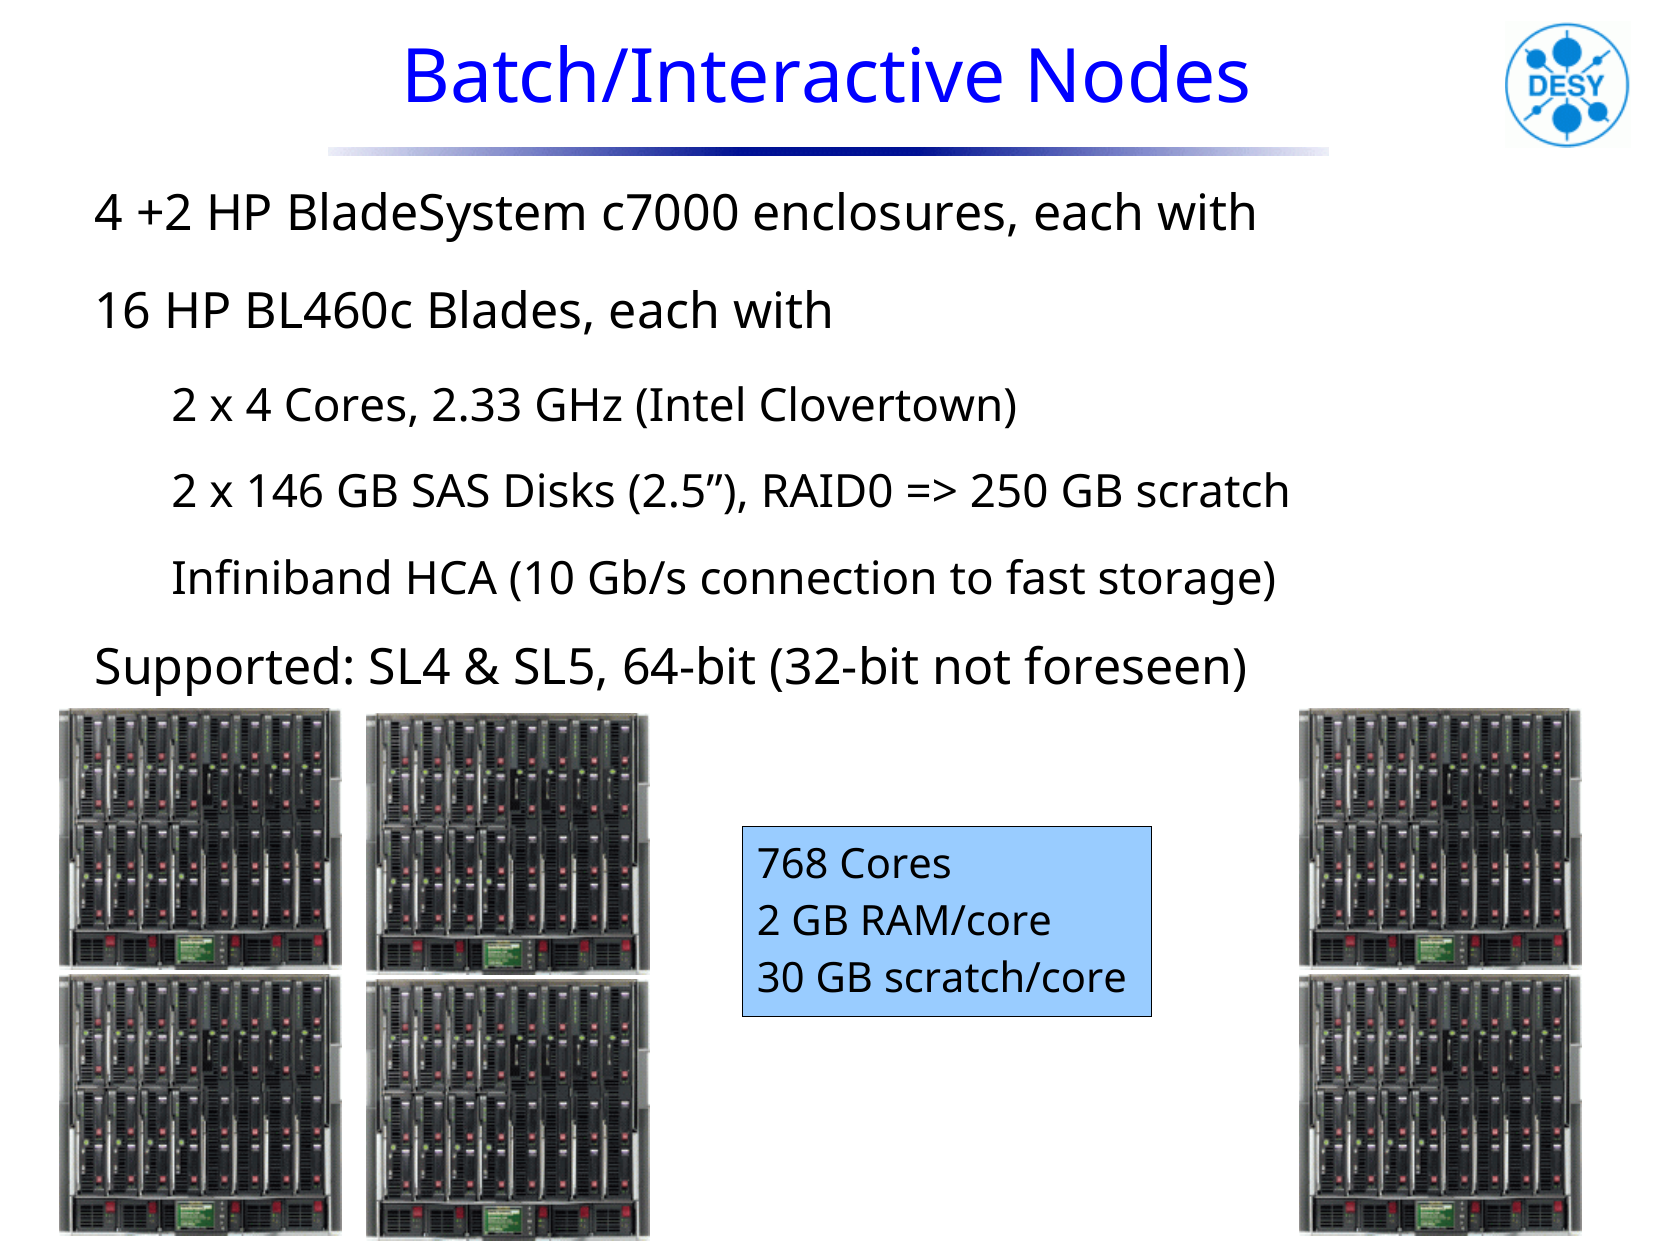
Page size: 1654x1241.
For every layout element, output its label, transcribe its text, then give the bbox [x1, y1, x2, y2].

picture [59, 974, 342, 1236]
picture [1299, 974, 1582, 1236]
text_box 768 Cores 2 GB RAM/core 30 GB scratch/core [742, 826, 1152, 1017]
picture [1505, 21, 1631, 148]
picture [328, 147, 1329, 156]
picture [1299, 708, 1582, 970]
picture [59, 708, 342, 970]
picture [366, 979, 650, 1241]
title Batch/Interactive Nodes [147, 7, 1506, 141]
picture [366, 713, 650, 975]
list 4 +2 HP BladeSystem c7000 enclosures, each with 16 HP BL460c Blades, each with 2 x 4 Cores, 2.33 GHz (Intel Clovertown) 2 x 146 GB SAS Disks (2.5”), RAID0 => 250 GB scratch Infiniband HCA (10 Gb/s connection to fast storage) Supported: SL4 & SL5, 64-bit (32-bit not foreseen) [76, 177, 1565, 708]
